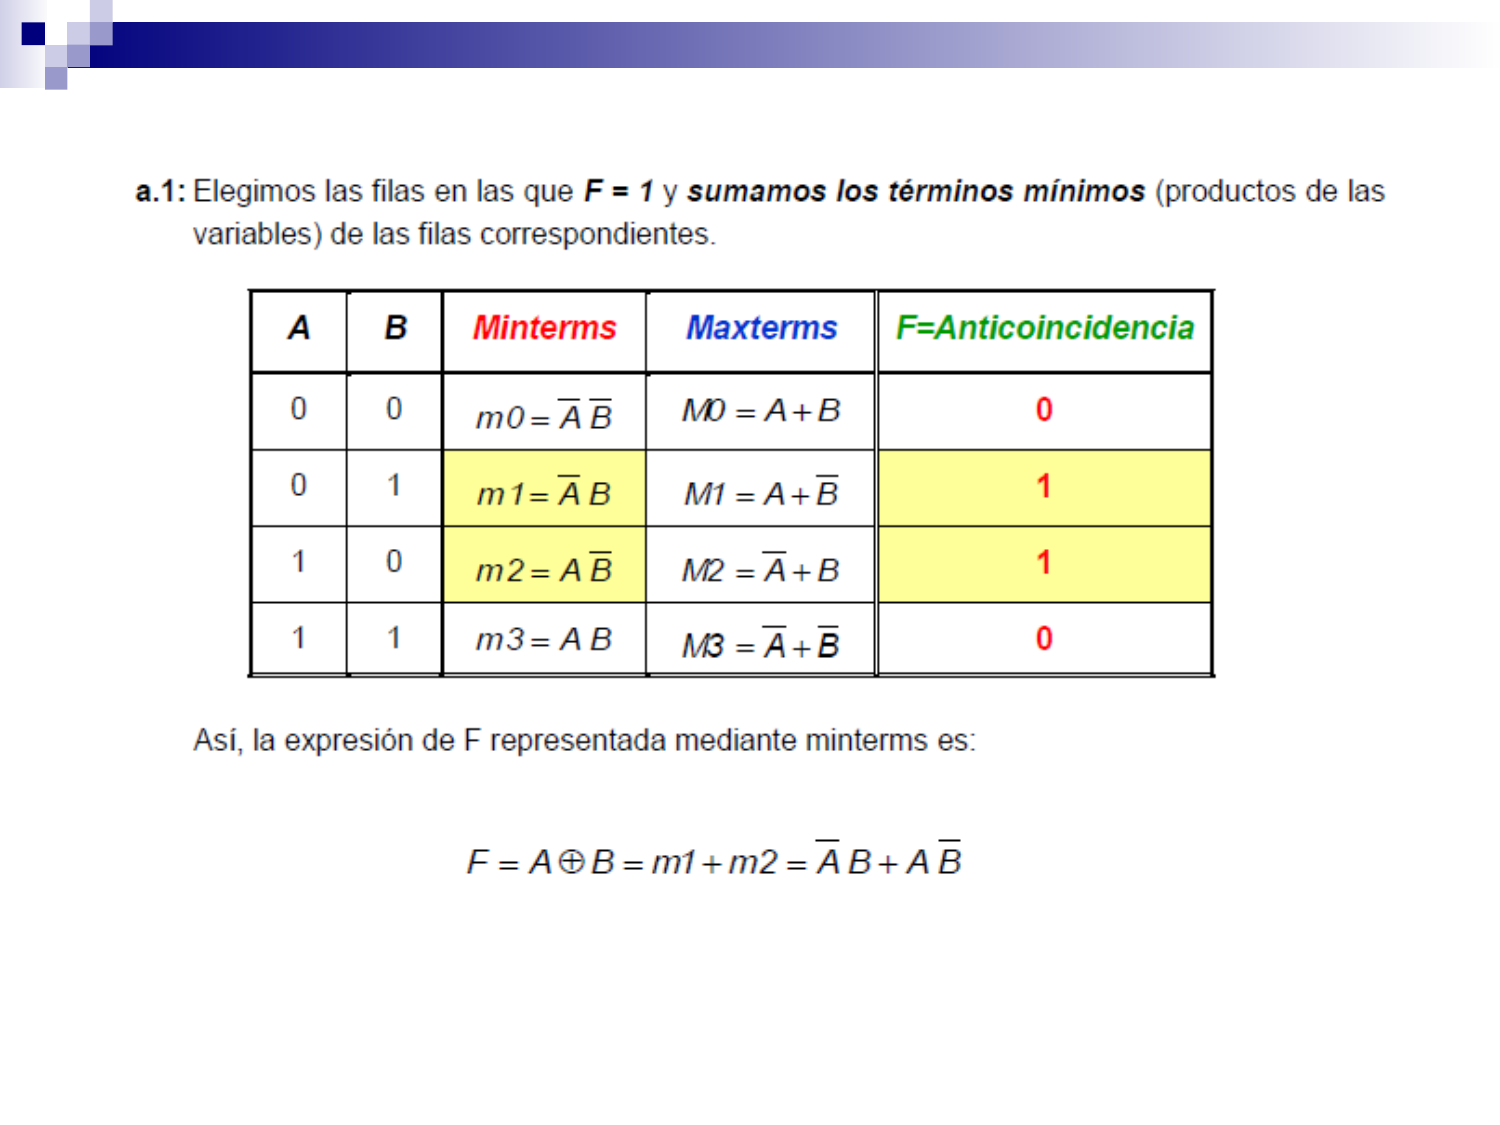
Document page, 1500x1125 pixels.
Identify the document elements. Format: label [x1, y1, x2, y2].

picture [112, 172, 1402, 764]
picture [87, 798, 1235, 901]
